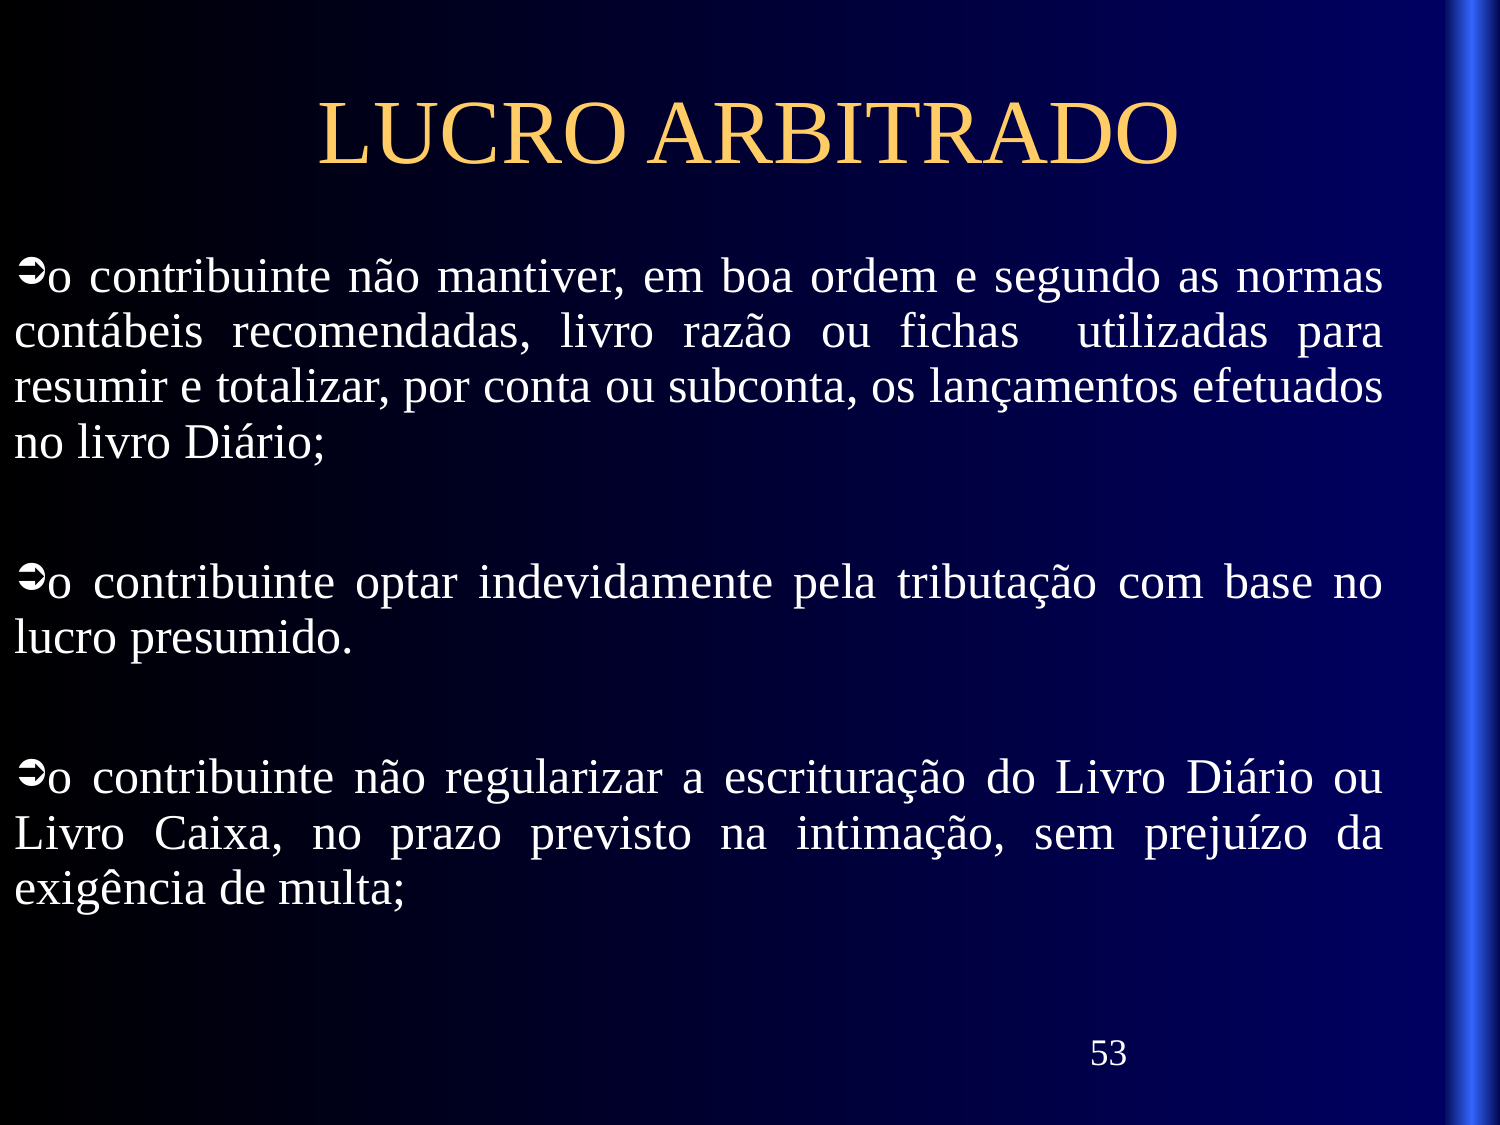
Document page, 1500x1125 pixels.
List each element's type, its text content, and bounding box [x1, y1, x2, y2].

text_box o contribuinte não mantiver, em boa ordem e segundo as normas contábeis recomendadas, livro razão ou fichas utilizadas para resumir e totalizar, por conta ou subconta, os lançamentos efetuados no livro Diário; o contribuinte optar indevidamente pela tributação com base no lucro presumido. o contribuinte não regularizar a escrituração do Livro Diário ou Livro Caixa, no prazo previsto na intimação, sem prejuízo da exigência de multa; [0, 240, 1401, 1079]
title LUCRO ARBITRADO [112, 64, 1388, 190]
